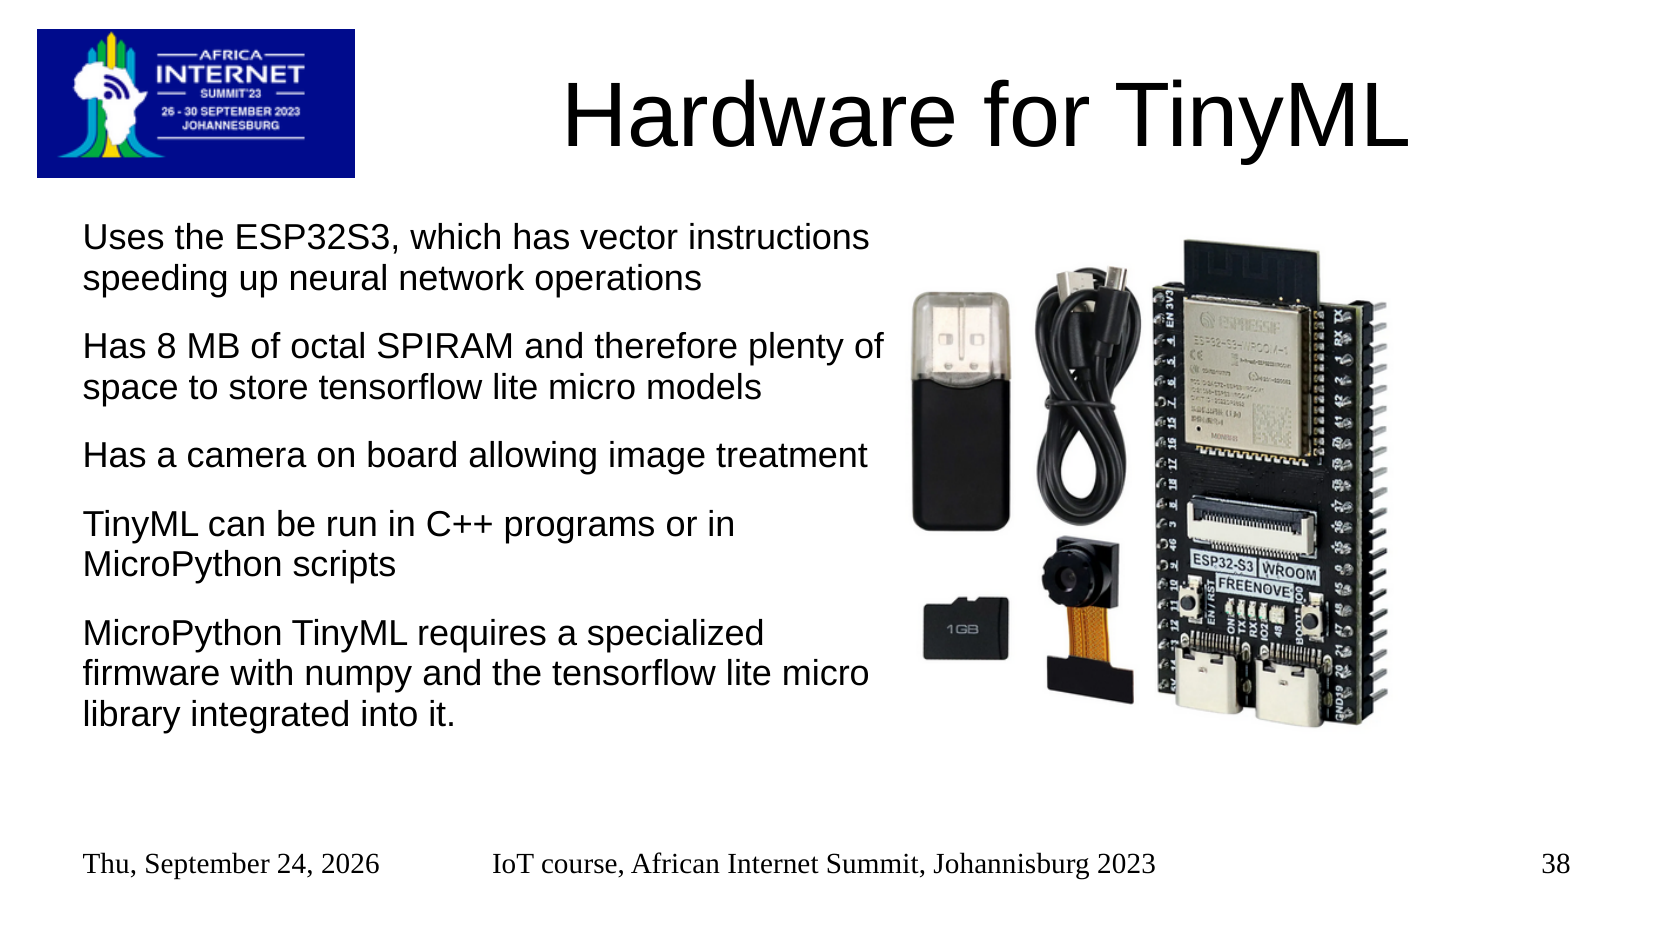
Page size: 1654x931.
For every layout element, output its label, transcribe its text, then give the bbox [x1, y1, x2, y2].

title Hardware for TinyML [403, 37, 1571, 193]
picture [885, 198, 1457, 739]
list Uses the ESP32S3, which has vector instructions speeding up neural network operations Has 8 MB of octal SPIRAM and therefore plenty of space to store tensorflow lite micro models Has a camera on board allowing image treatment TinyML can be run in C++ programs or in MicroPython scripts MicroPython TinyML requires a specialized firmware with numpy and the tensorflow lite micro library integrated into it. [82, 217, 886, 758]
picture [37, 29, 355, 178]
